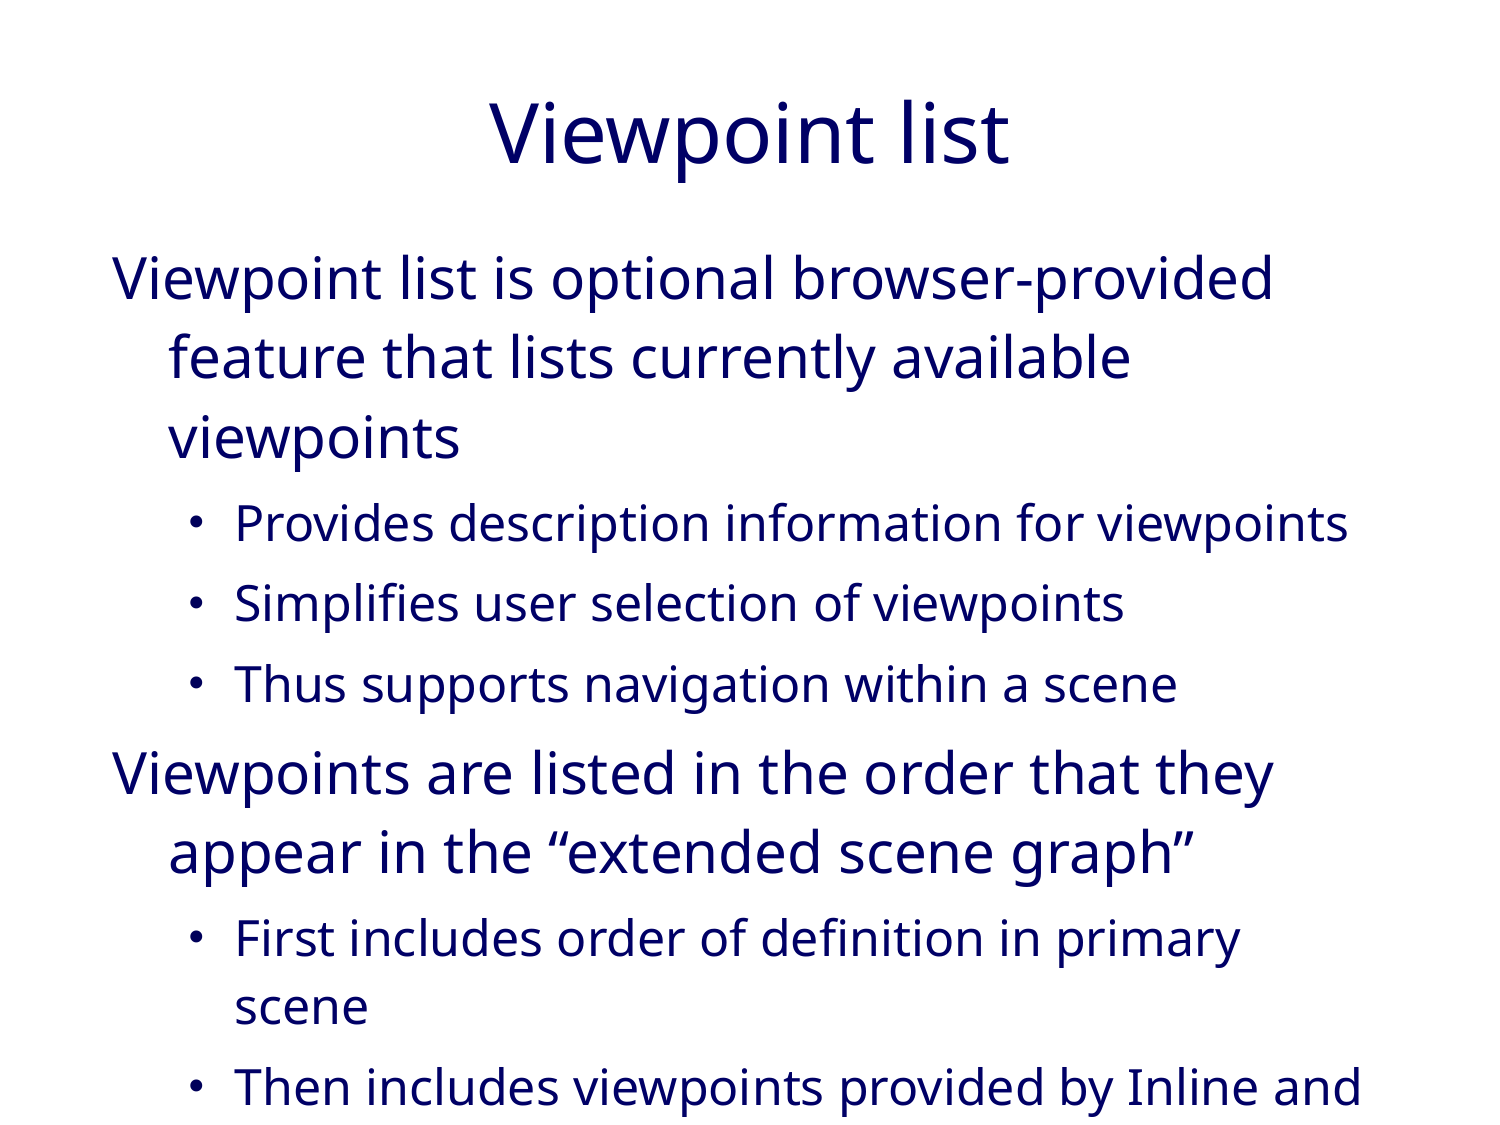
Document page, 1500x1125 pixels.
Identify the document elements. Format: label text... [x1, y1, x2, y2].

title Viewpoint list [112, 44, 1388, 218]
list Viewpoint list is optional browser-provided feature that lists currently available viewpoints Provides description information for viewpoints Simplifies user selection of viewpoints Thus supports navigation within a scene Viewpoints are listed in the order that they appear in the “extended scene graph” First includes order of definition in primary scene Then includes viewpoints provided by Inline and prototype instances, inserted in order within the list Authors need to order Viewpoints carefully so that user navigation, understanding is best supported [112, 237, 1388, 1091]
